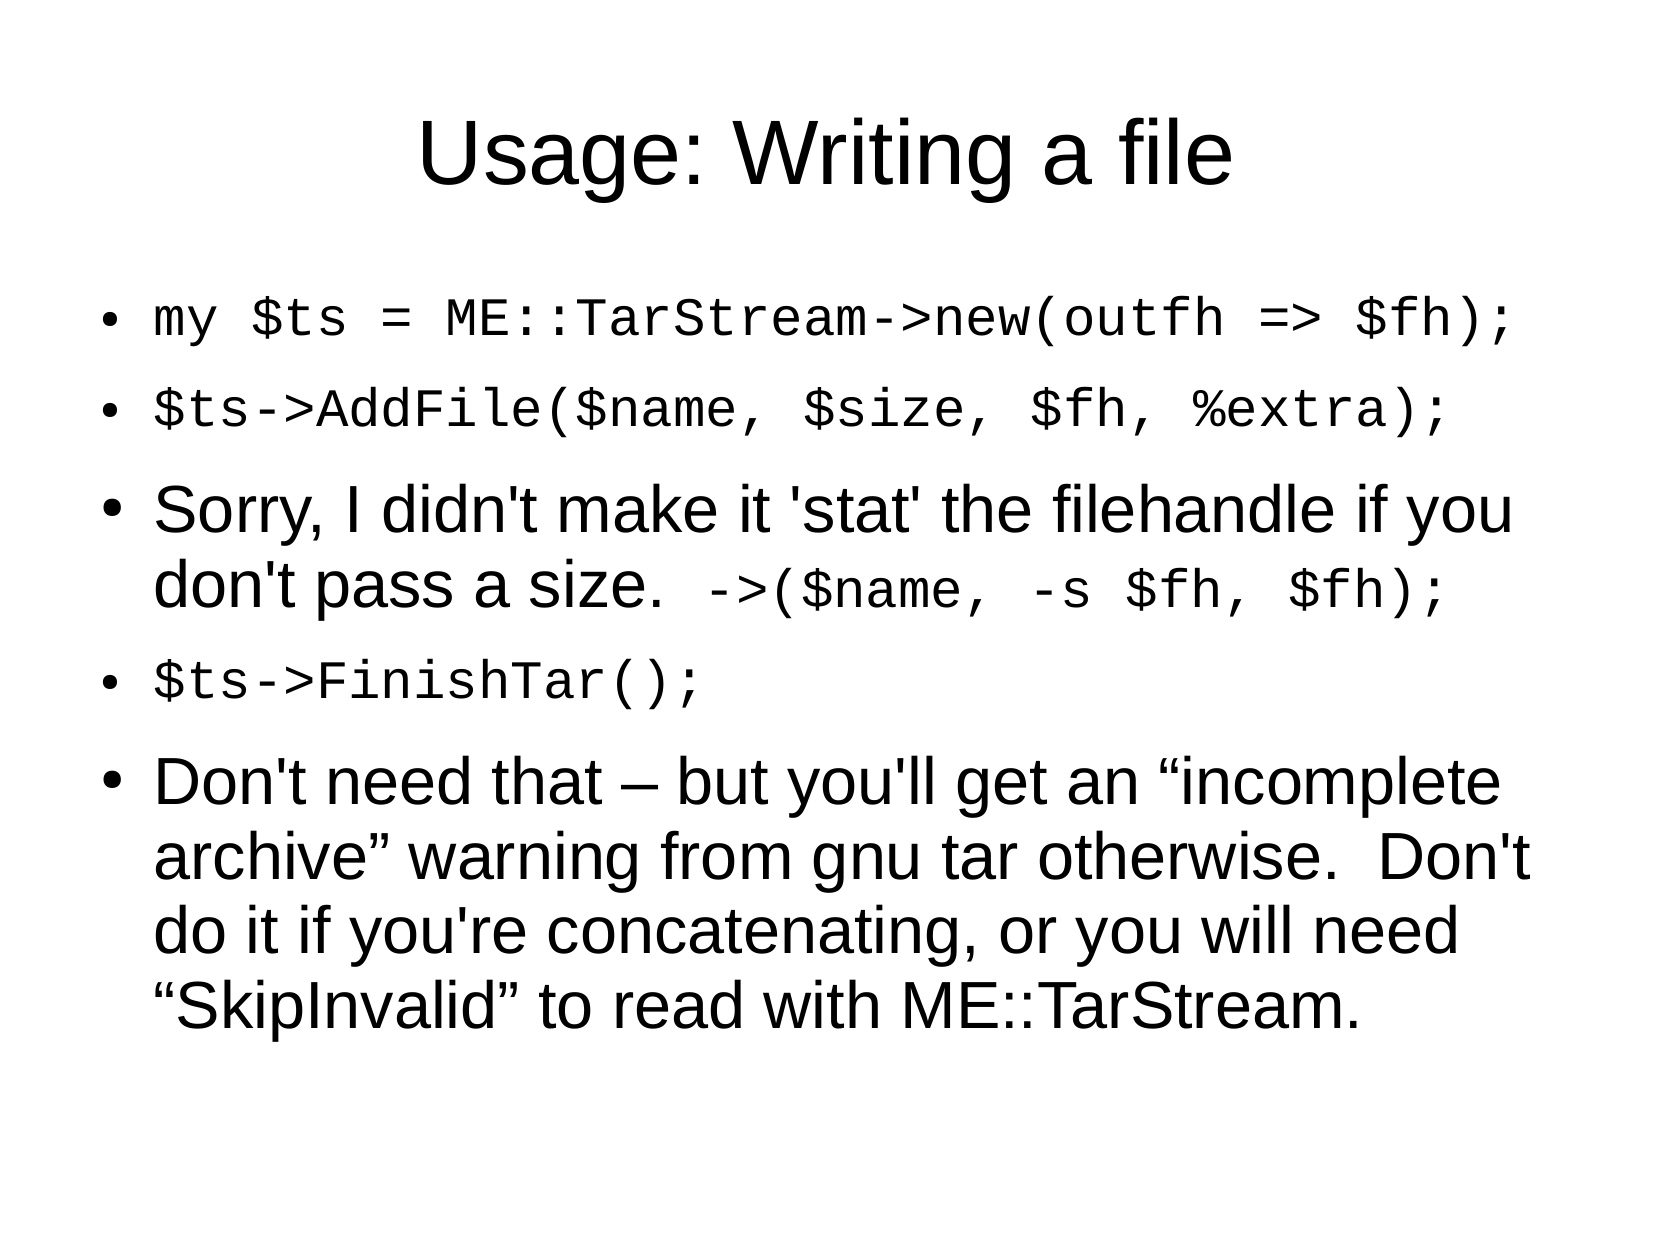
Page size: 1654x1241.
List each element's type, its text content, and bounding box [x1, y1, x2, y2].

title Usage: Writing a file [82, 49, 1571, 257]
list my $ts = ME::TarStream->new(outfh => $fh); $ts->AddFile($name, $size, $fh, %extra); Sorry, I didn't make it 'stat' the filehandle if you don't pass a size. ->($name, -s $fh, $fh); $ts->FinishTar(); Don't need that – but you'll get an “incomplete archive” warning from gnu tar otherwise. Don't do it if you're concatenating, or you will need “SkipInvalid” to read with ME::TarStream. [82, 290, 1571, 1109]
